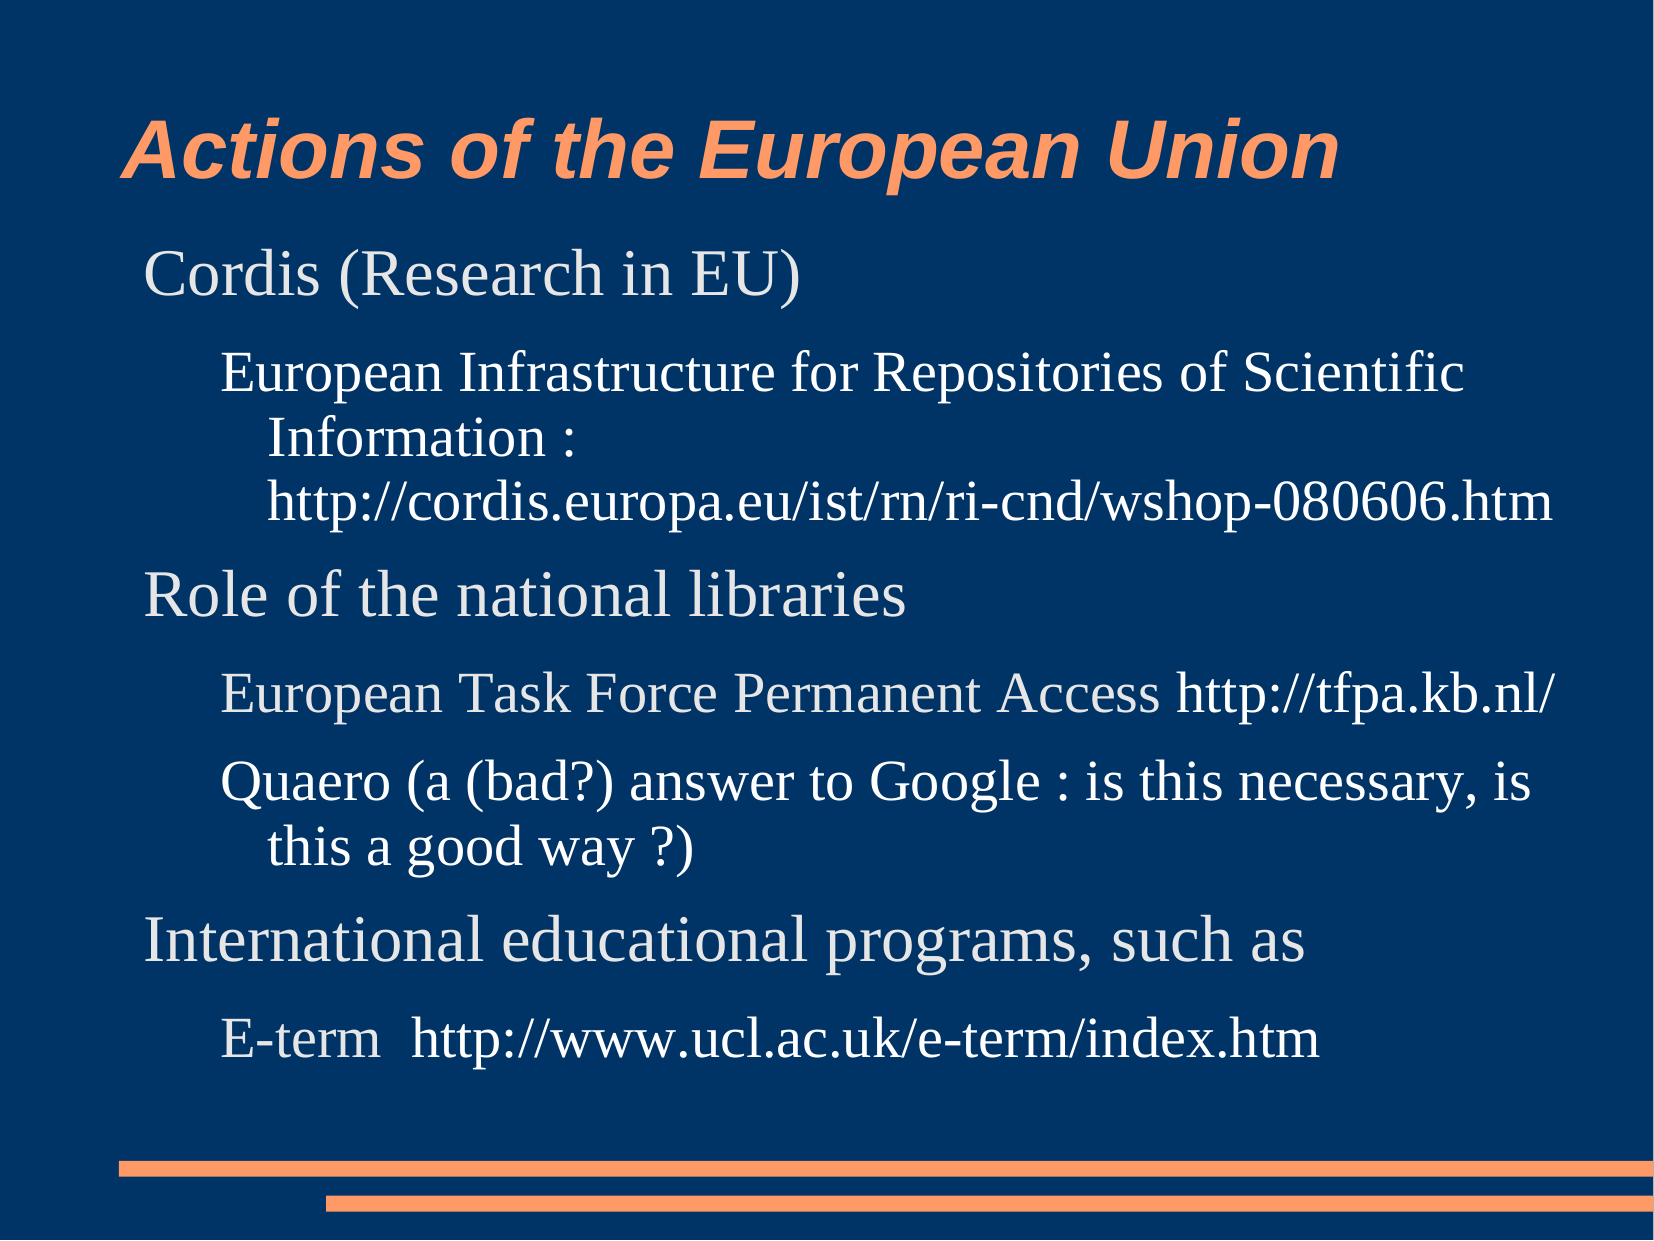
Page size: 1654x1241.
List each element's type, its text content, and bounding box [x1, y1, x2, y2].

list Cordis (Research in EU) European Infrastructure for Repositories of Scientific Information : http://cordis.europa.eu/ist/rn/ri-cnd/wshop-080606.htm Role of the national libraries European Task Force Permanent Access http://tfpa.kb.nl/ Quaero (a (bad?) answer to Google : is this necessary, is this a good way ?) International educational programs, such as E-term http://www.ucl.ac.uk/e-term/index.htm [125, 236, 1565, 1142]
title Actions of the European Union [121, 46, 1534, 254]
